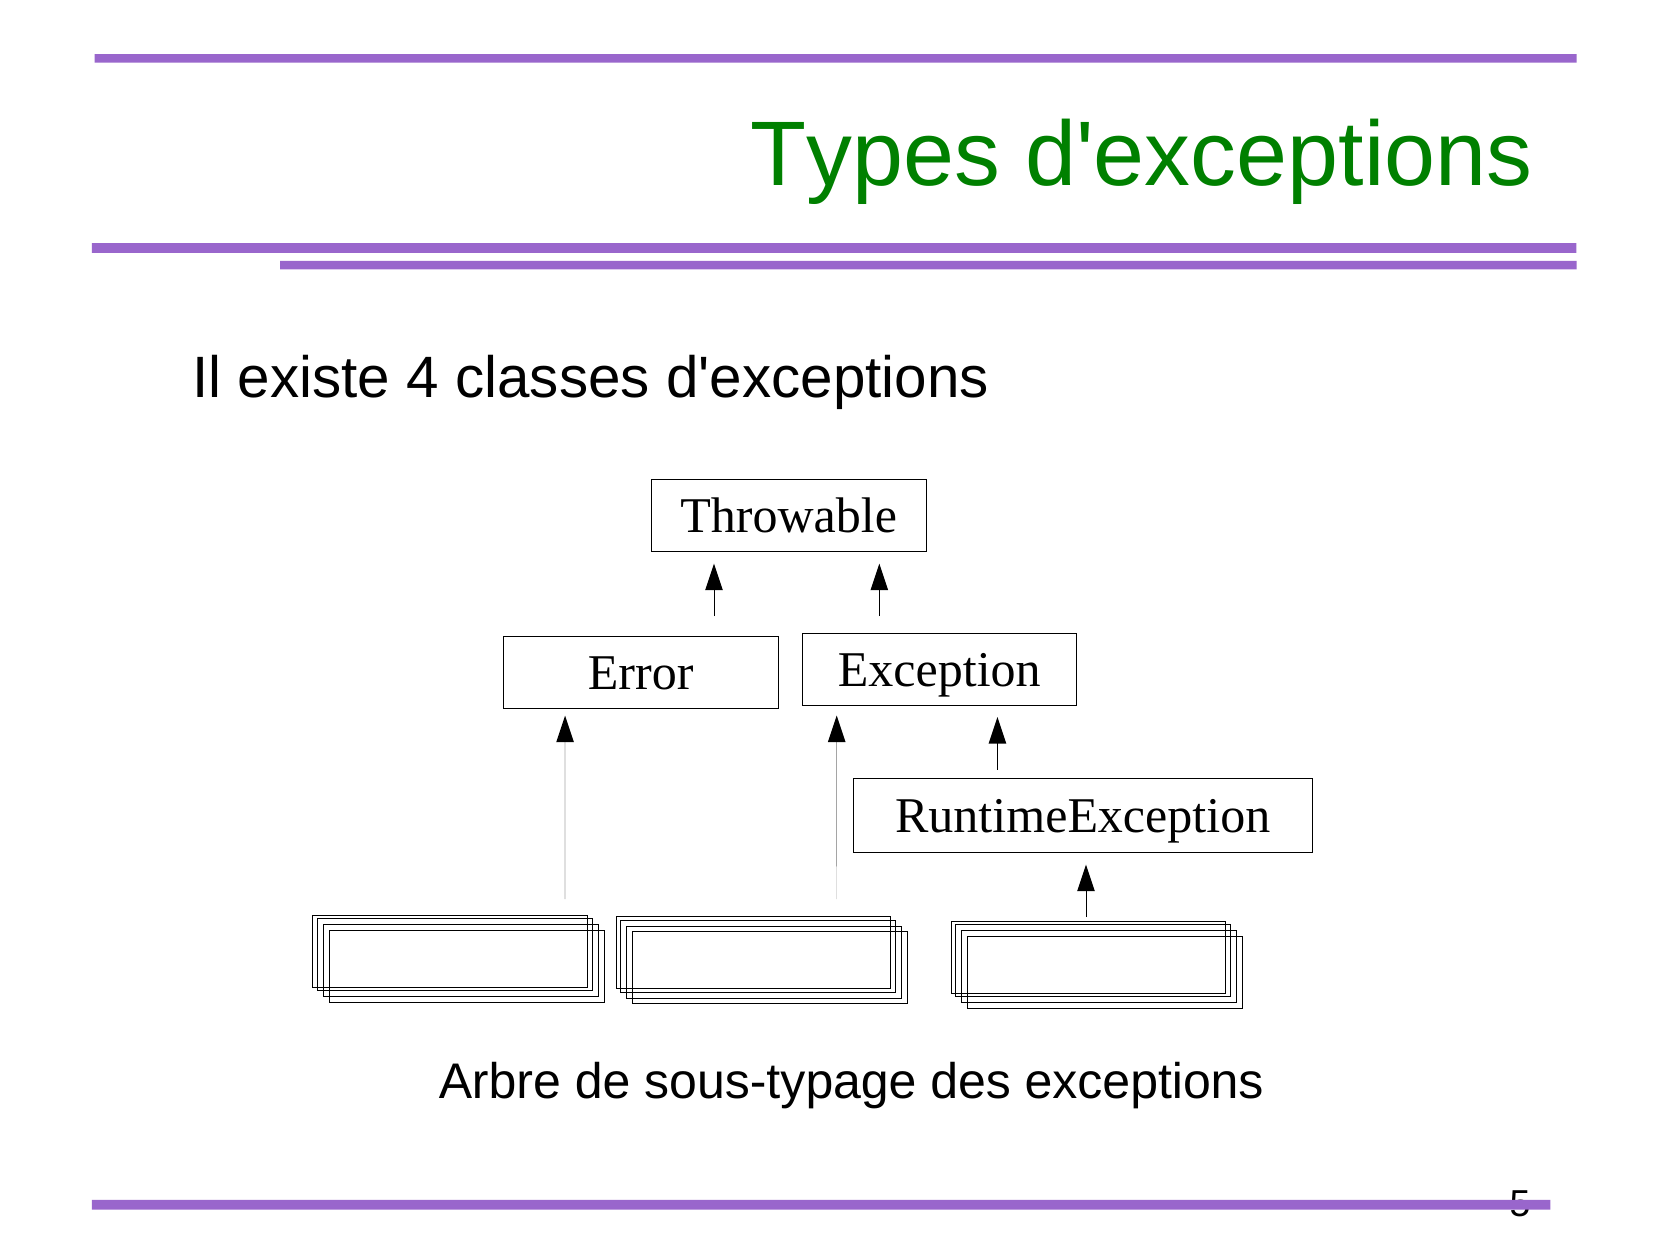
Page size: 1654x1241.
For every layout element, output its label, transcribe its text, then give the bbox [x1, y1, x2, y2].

text_box Error [503, 636, 779, 709]
text_box RuntimeException [853, 778, 1313, 853]
list Il existe 4 classes d'exceptions [121, 344, 1534, 432]
text_box Throwable [651, 479, 927, 552]
text_box Arbre de sous-typage des exceptions [438, 1053, 1264, 1109]
title Types d'exceptions [121, 49, 1534, 257]
text_box Exception [802, 633, 1077, 706]
